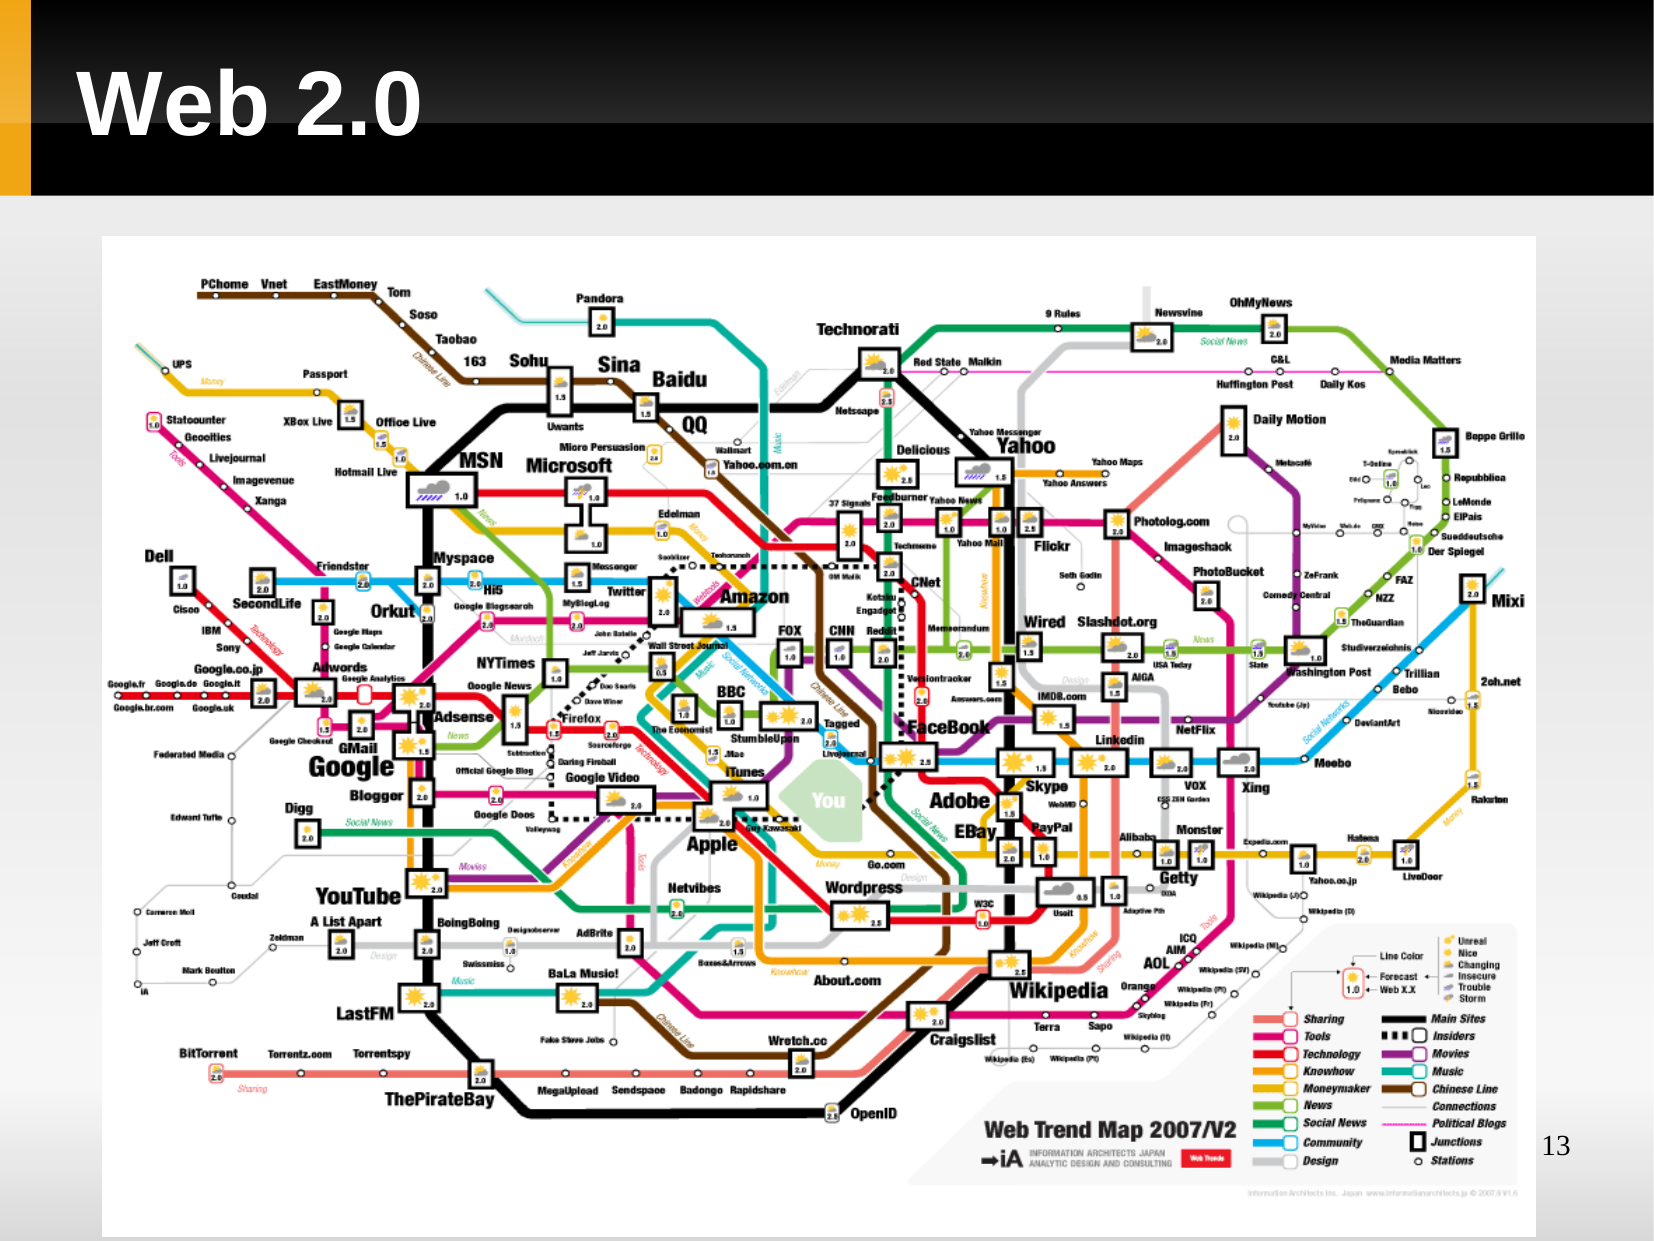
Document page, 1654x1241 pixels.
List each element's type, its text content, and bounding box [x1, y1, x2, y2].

title Web 2.0 [76, 7, 1565, 200]
picture [0, 0, 1654, 1241]
